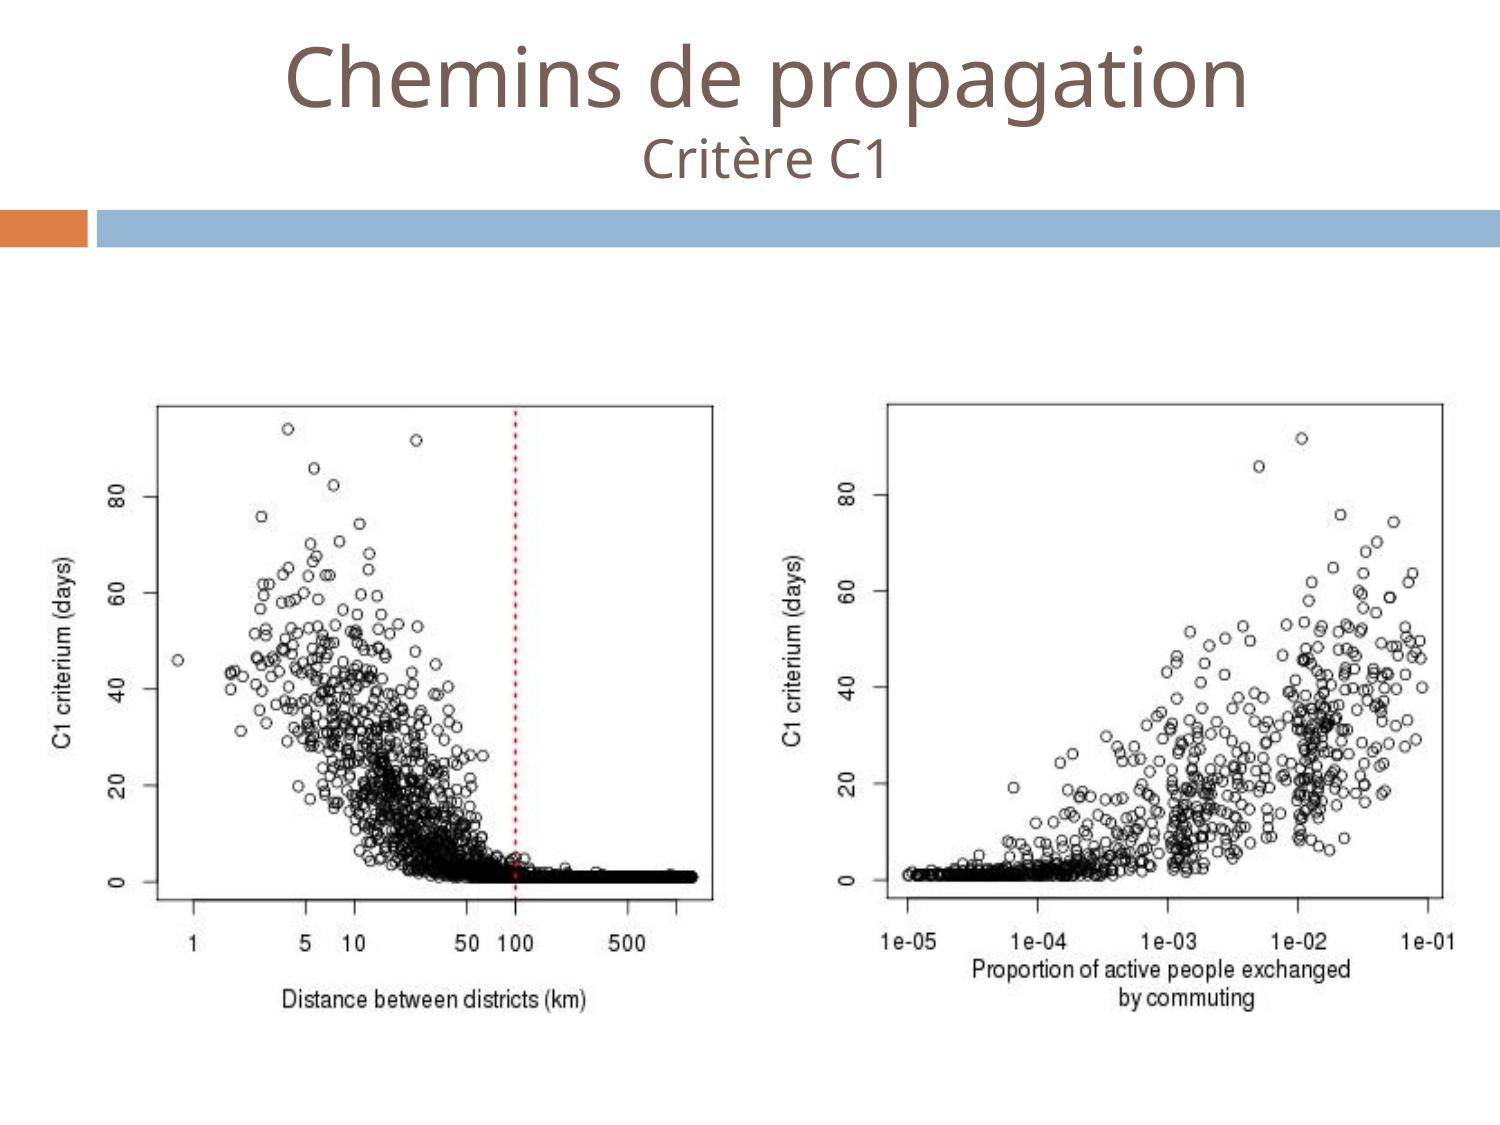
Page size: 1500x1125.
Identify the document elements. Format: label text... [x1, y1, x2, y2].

picture [47, 295, 1489, 1108]
text_box Chemins de propagation Critère C1 [0, 13, 1500, 201]
